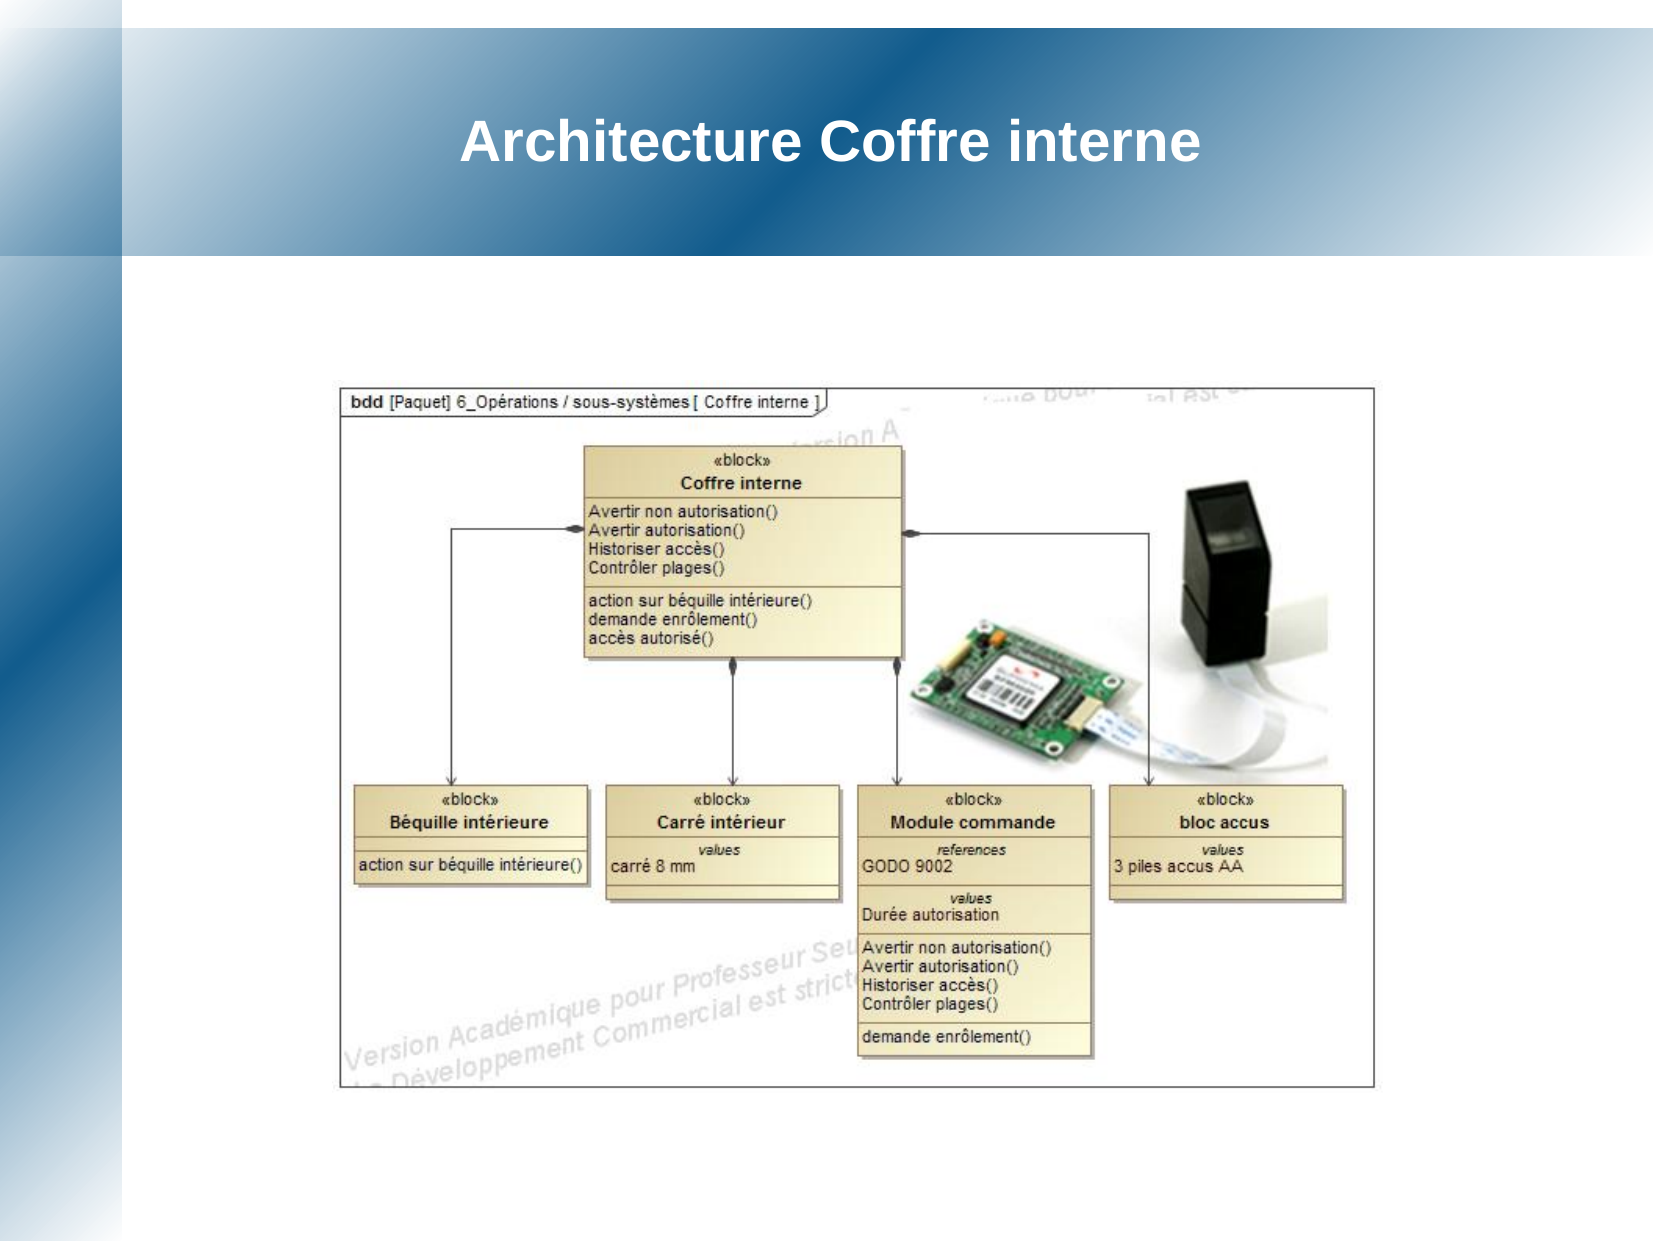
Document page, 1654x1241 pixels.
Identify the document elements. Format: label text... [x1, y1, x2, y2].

subtitle [127, 323, 1603, 1167]
title Architecture Coffre interne [125, 45, 1537, 238]
